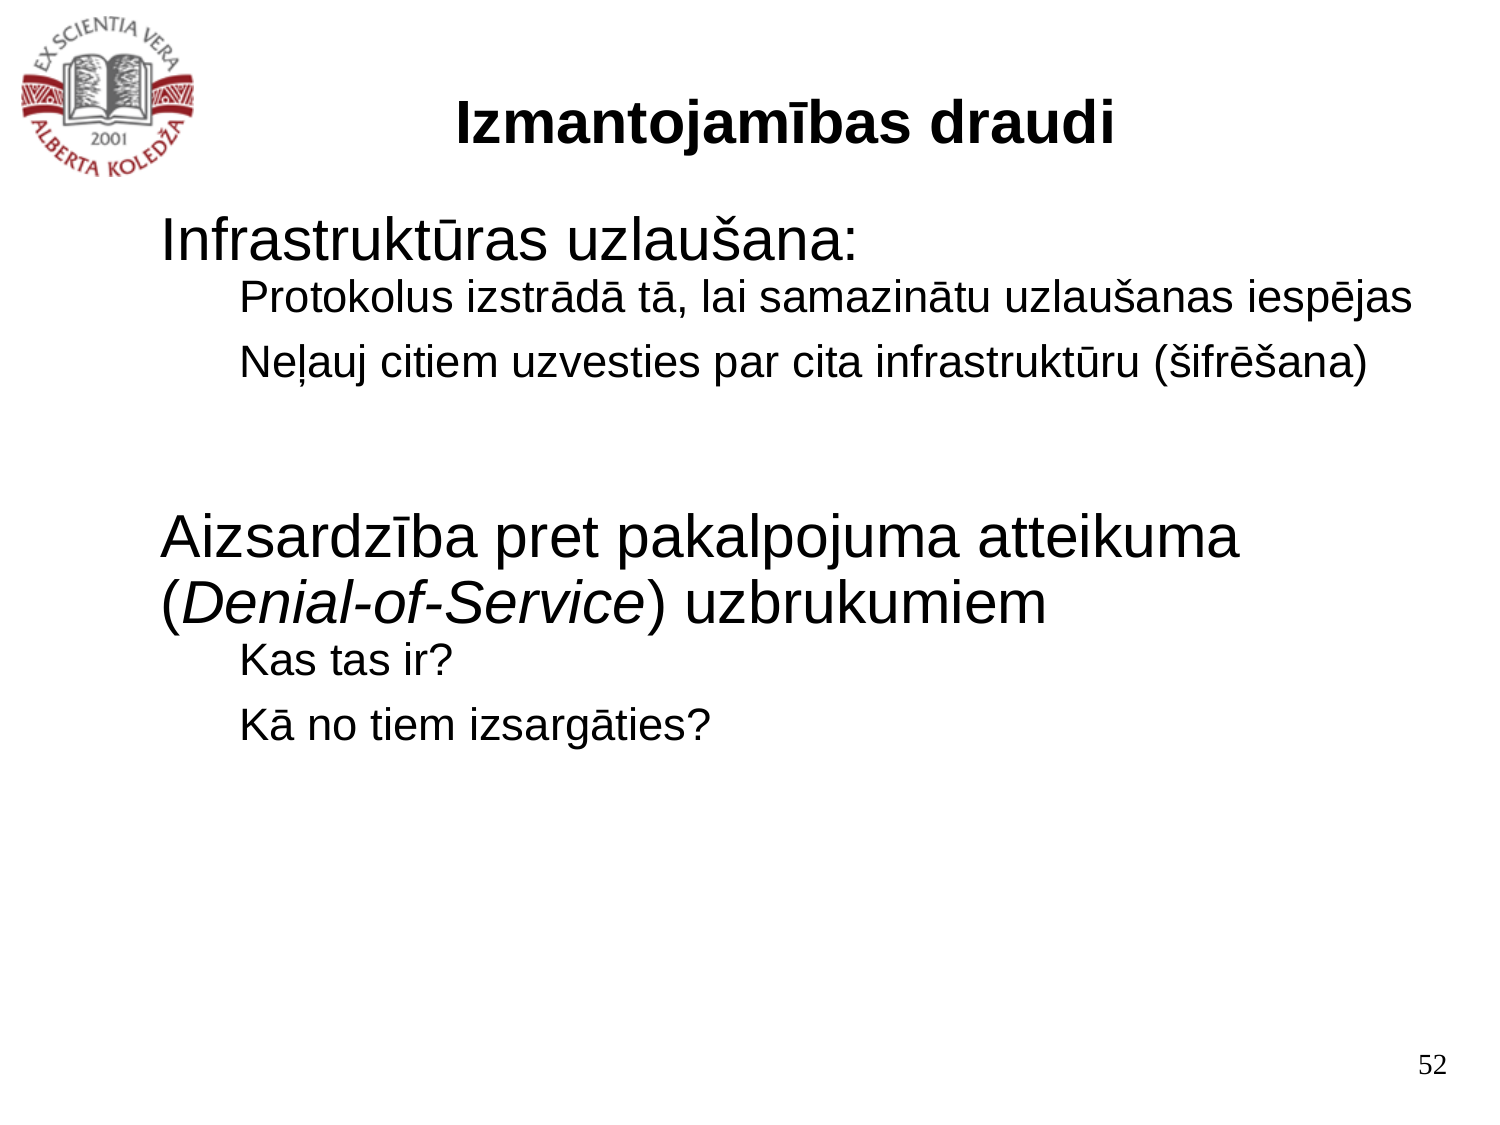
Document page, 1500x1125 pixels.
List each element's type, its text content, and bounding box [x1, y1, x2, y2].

title Izmantojamības draudi [49, 62, 1500, 175]
picture [21, 16, 194, 177]
list Infrastruktūras uzlaušana: Protokolus izstrādā tā, lai samazinātu uzlaušanas iespējas Neļauj citiem uzvesties par cita infrastruktūru (šifrēšana) Aizsardzība pret pakalpojuma atteikuma (Denial-of-Service) uzbrukumiem Kas tas ir? Kā no tiem izsargāties? [74, 200, 1463, 1101]
